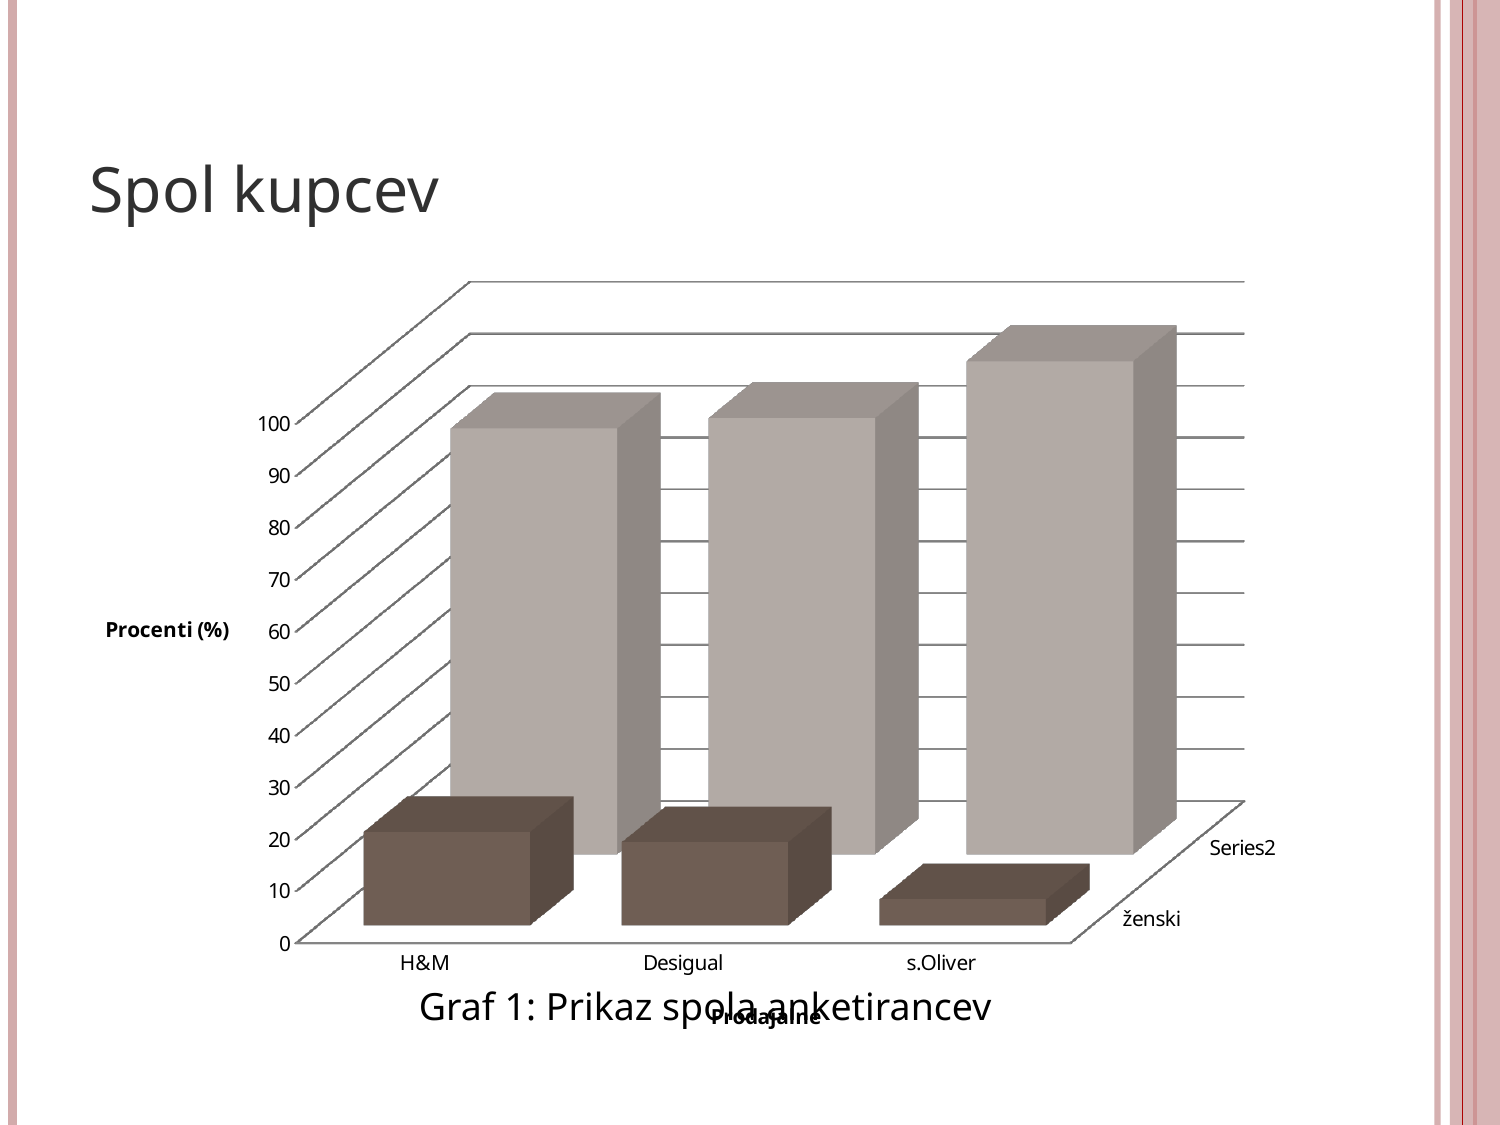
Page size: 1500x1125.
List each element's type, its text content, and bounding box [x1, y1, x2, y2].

chart [75, 262, 1300, 1062]
text_box Graf 1: Prikaz spola anketirancev [403, 975, 1007, 1036]
title Spol kupcev [75, 45, 1300, 233]
